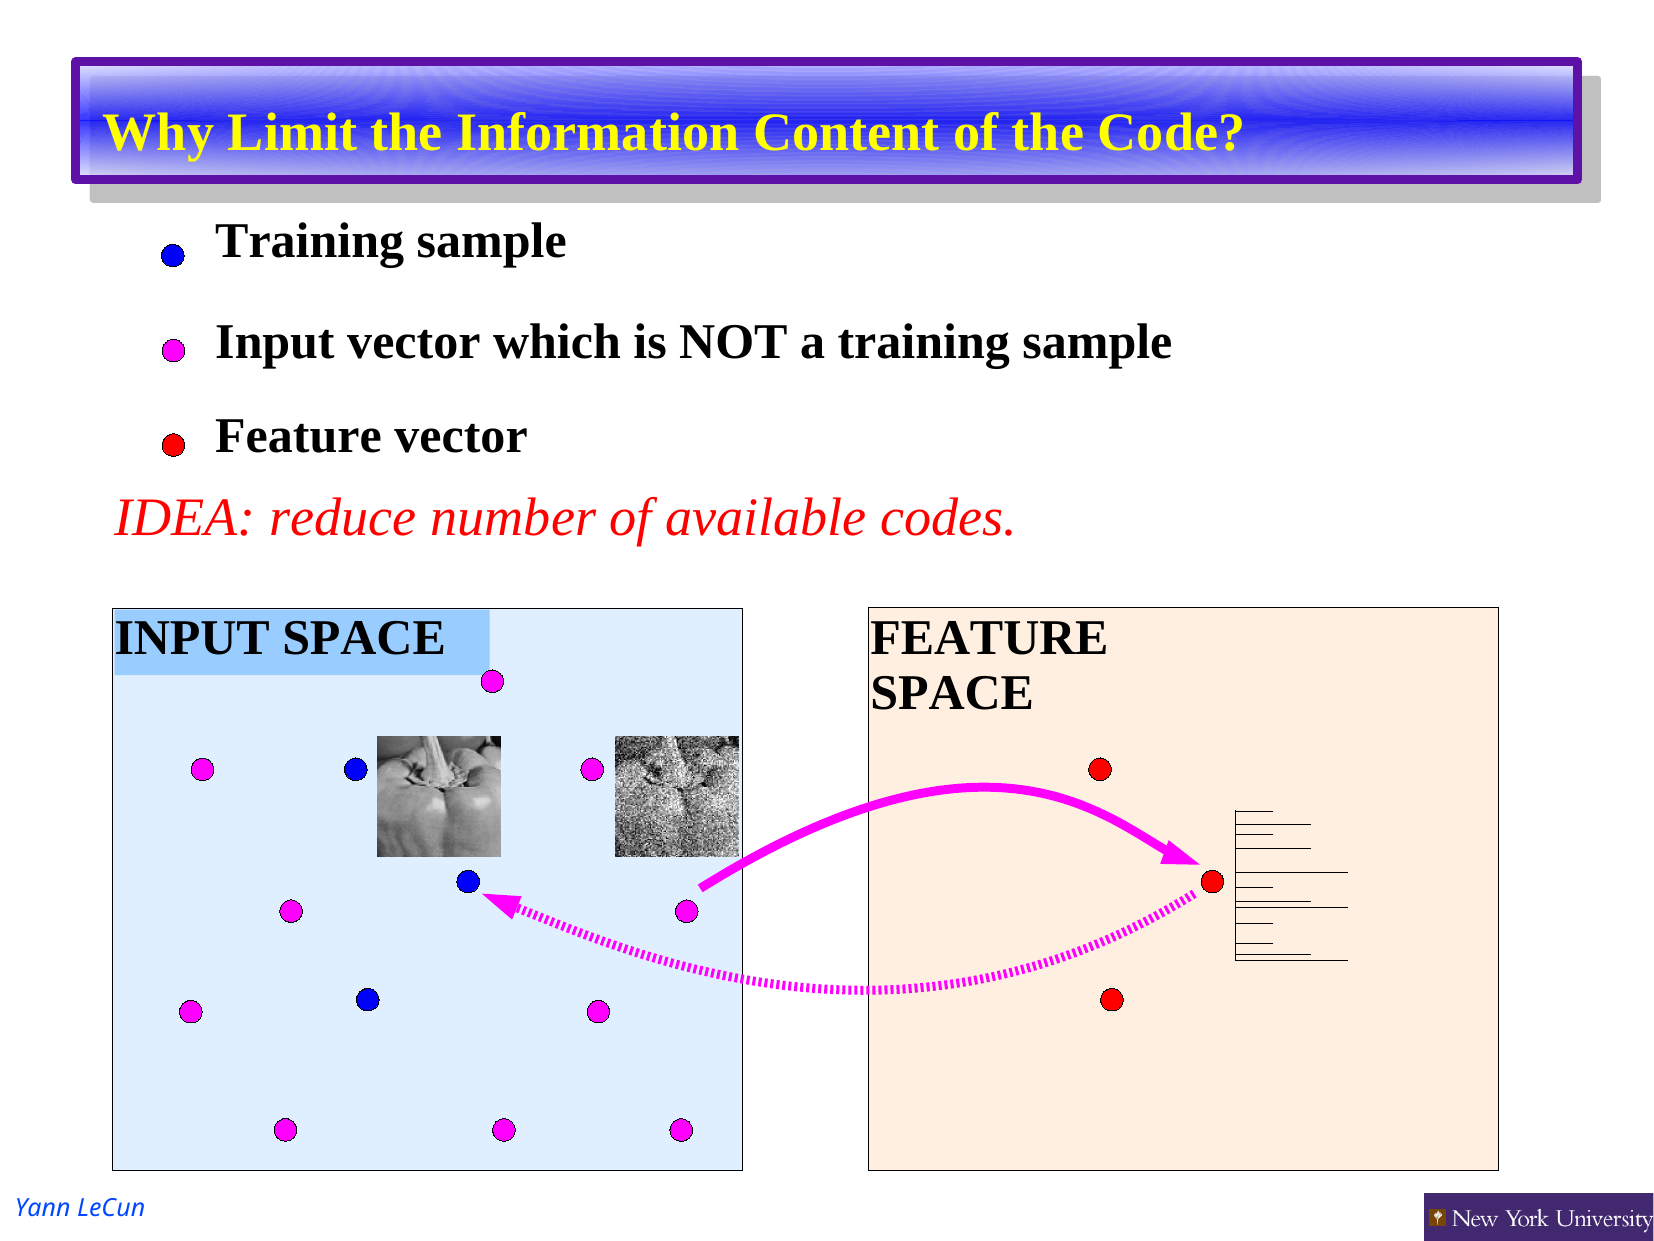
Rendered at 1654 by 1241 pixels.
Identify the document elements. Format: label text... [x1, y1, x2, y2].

text_box INPUT SPACE [114, 609, 490, 676]
text_box FEATURE SPACE [870, 609, 1246, 741]
text_box Feature vector [215, 408, 741, 474]
title Why Limit the Information Content of the Code? [75, 61, 1578, 180]
text_box [112, 608, 743, 1171]
text_box Training sample [215, 213, 741, 279]
text_box IDEA: reduce number of available codes. [114, 487, 1390, 553]
text_box [868, 607, 1499, 1171]
picture [615, 736, 739, 857]
picture [377, 736, 501, 857]
text_box [162, 433, 185, 457]
picture [1424, 1193, 1654, 1241]
text_box Input vector which is NOT a training sample [215, 313, 1463, 379]
text_box [162, 339, 185, 362]
text_box [161, 244, 185, 267]
